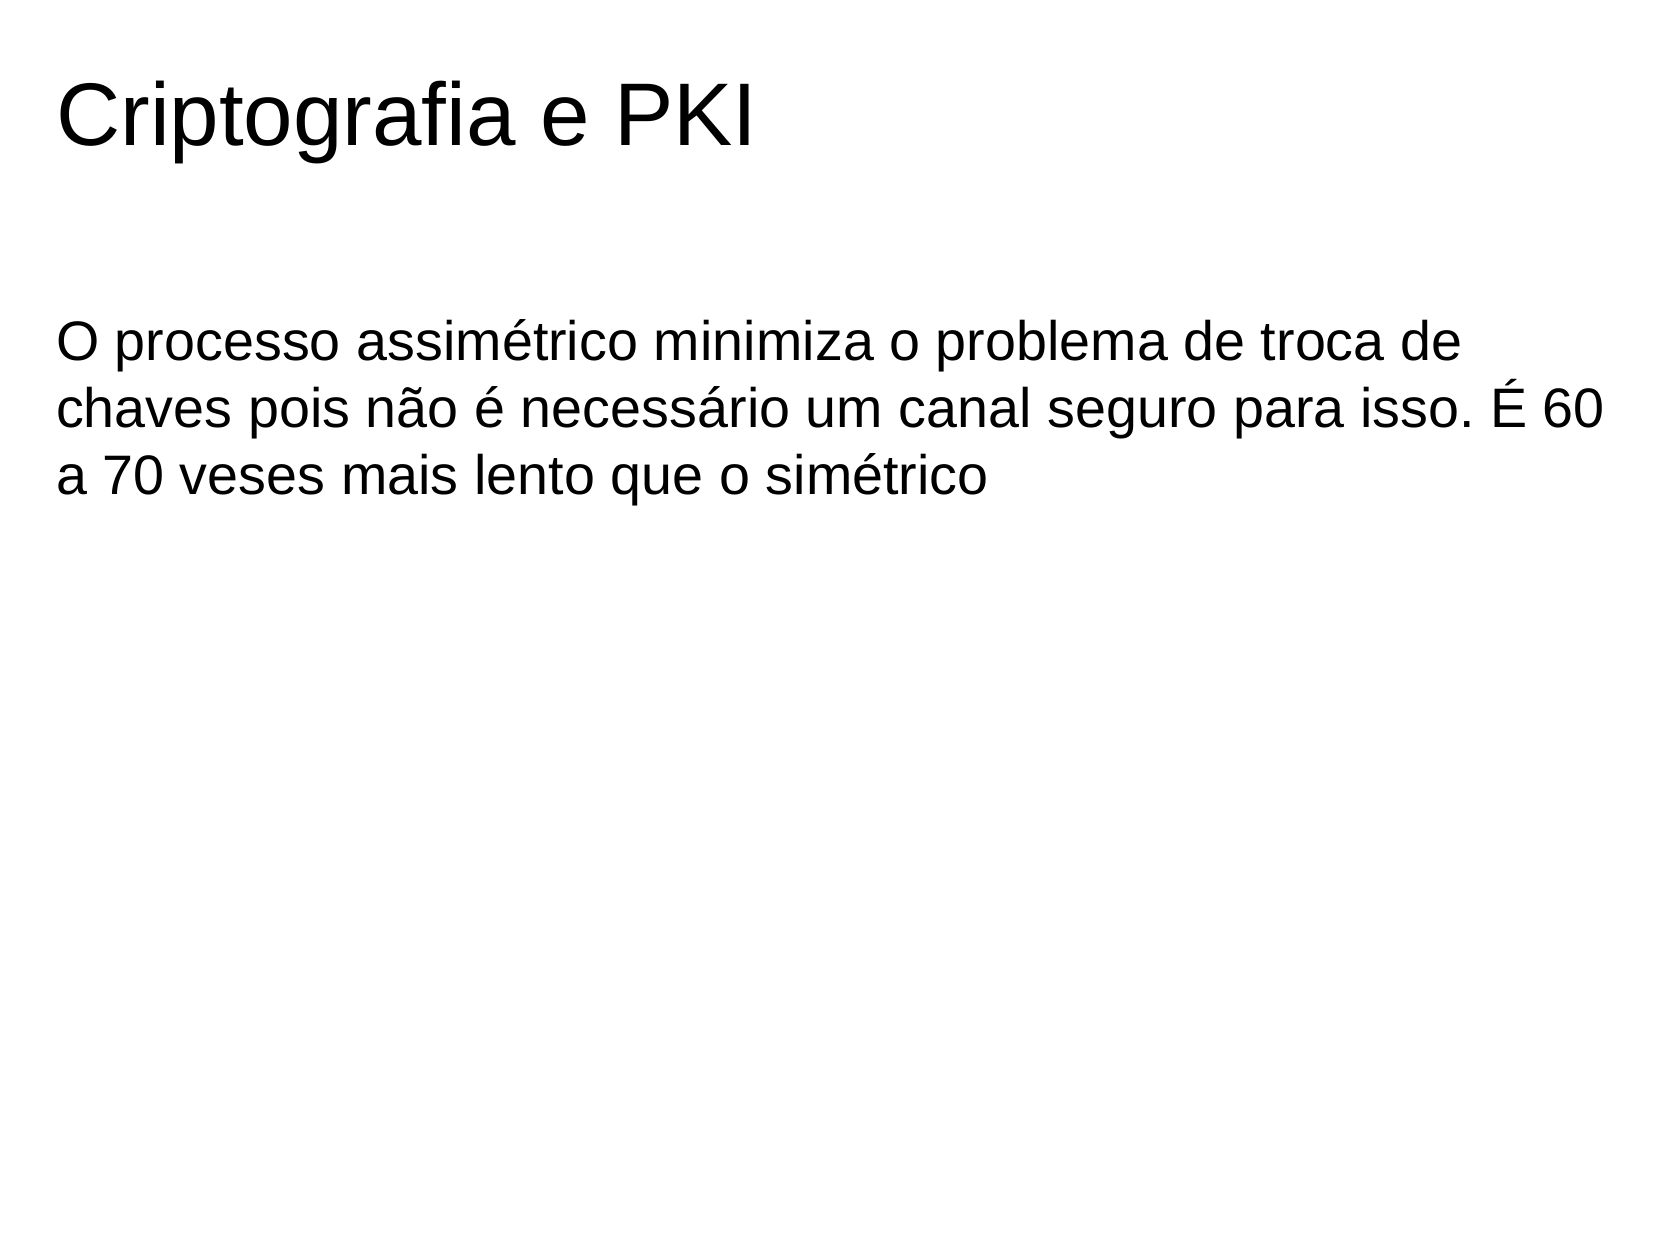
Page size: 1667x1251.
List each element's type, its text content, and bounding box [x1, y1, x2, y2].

title Criptografia e PKI [50, 50, 1630, 213]
list O processo assimétrico minimiza o problema de troca de chaves pois não é necessário um canal seguro para isso. É 60 a 70 veses mais lento que o simétrico [49, 298, 1630, 1138]
